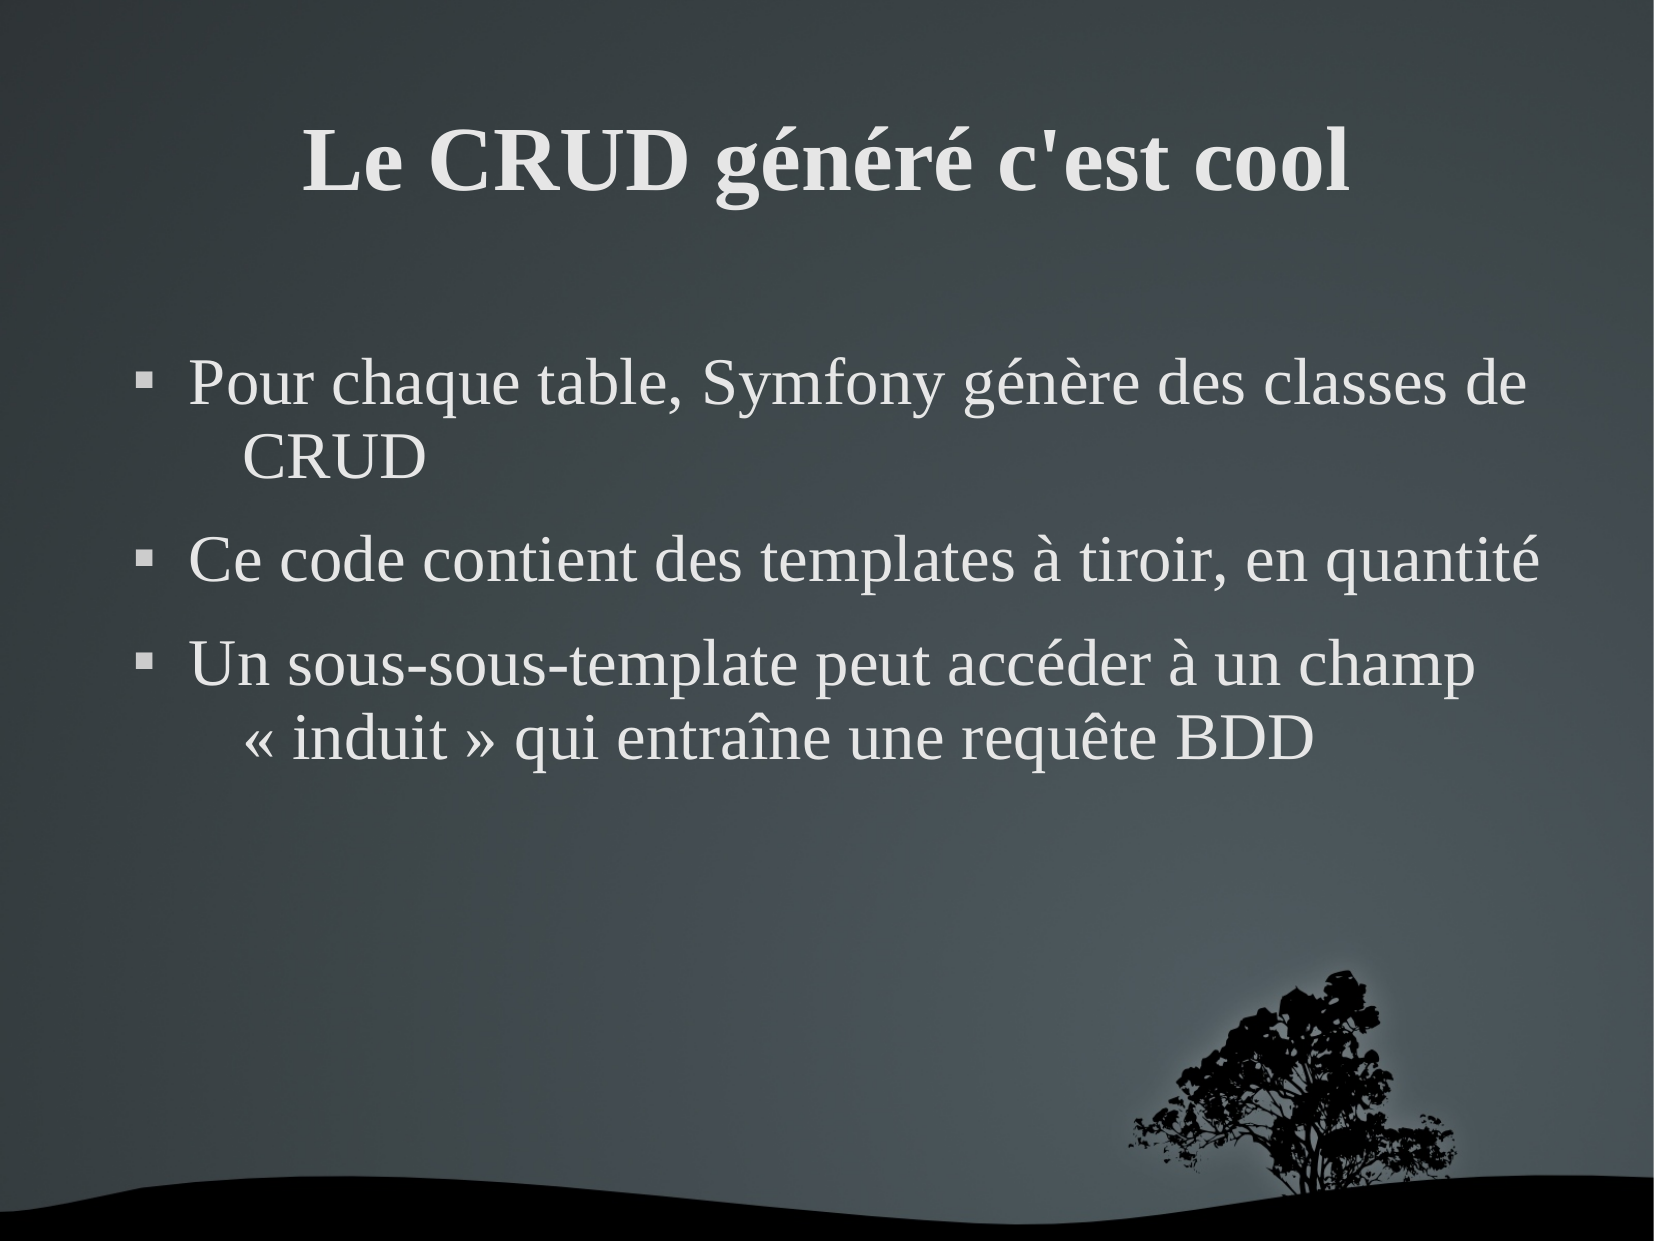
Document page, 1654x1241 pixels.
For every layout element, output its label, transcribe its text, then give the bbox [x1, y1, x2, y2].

title Le CRUD généré c'est cool [121, 55, 1534, 263]
picture [0, 0, 1654, 1241]
list Pour chaque table, Symfony génère des classes de CRUD Ce code contient des templates à tiroir, en quantité Un sous-sous-template peut accéder à un champ « induit » qui entraîne une requête BDD [100, 344, 1546, 1127]
